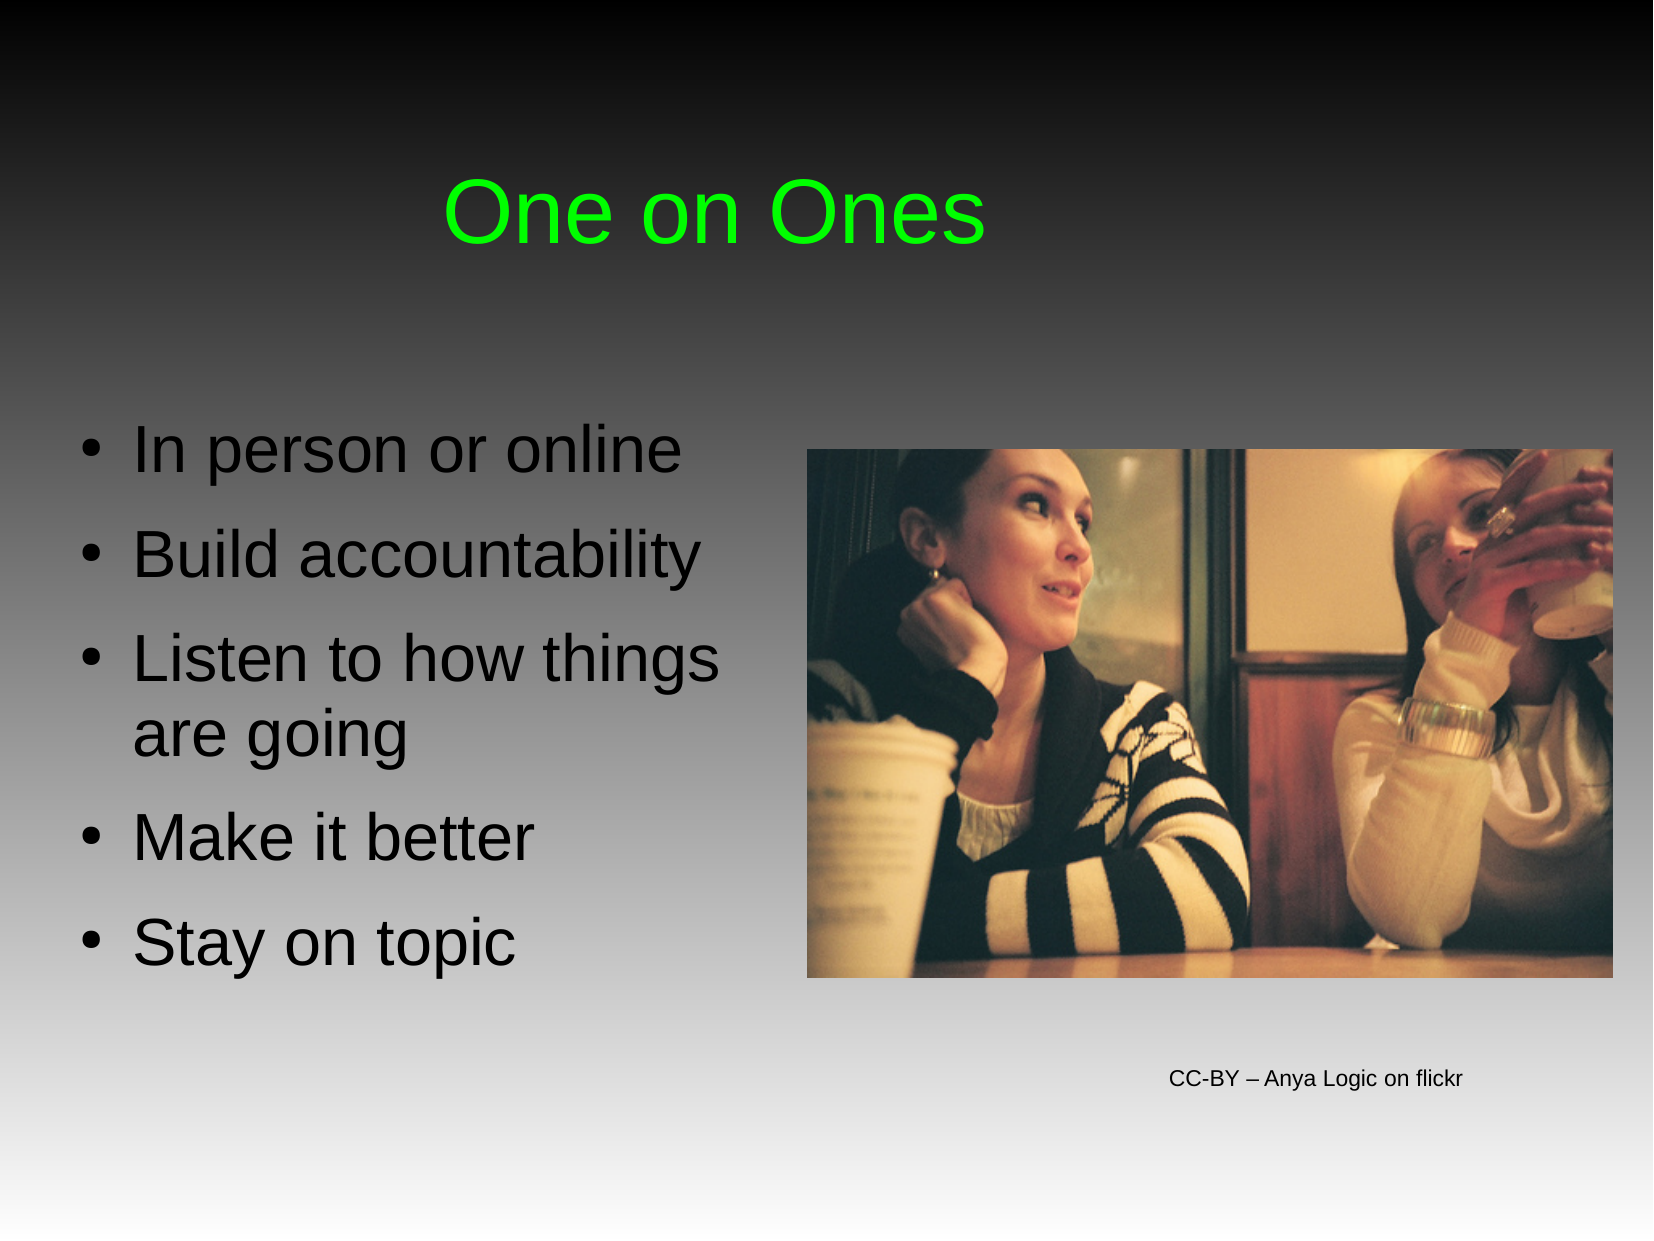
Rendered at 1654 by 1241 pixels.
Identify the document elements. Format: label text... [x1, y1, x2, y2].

list In person or online Build accountability Listen to how things are going Make it better Stay on topic [61, 412, 788, 1232]
title One on Ones [154, 86, 1276, 338]
picture [807, 449, 1613, 979]
title CC-BY – Anya Logic on flickr [1132, 1050, 1501, 1108]
